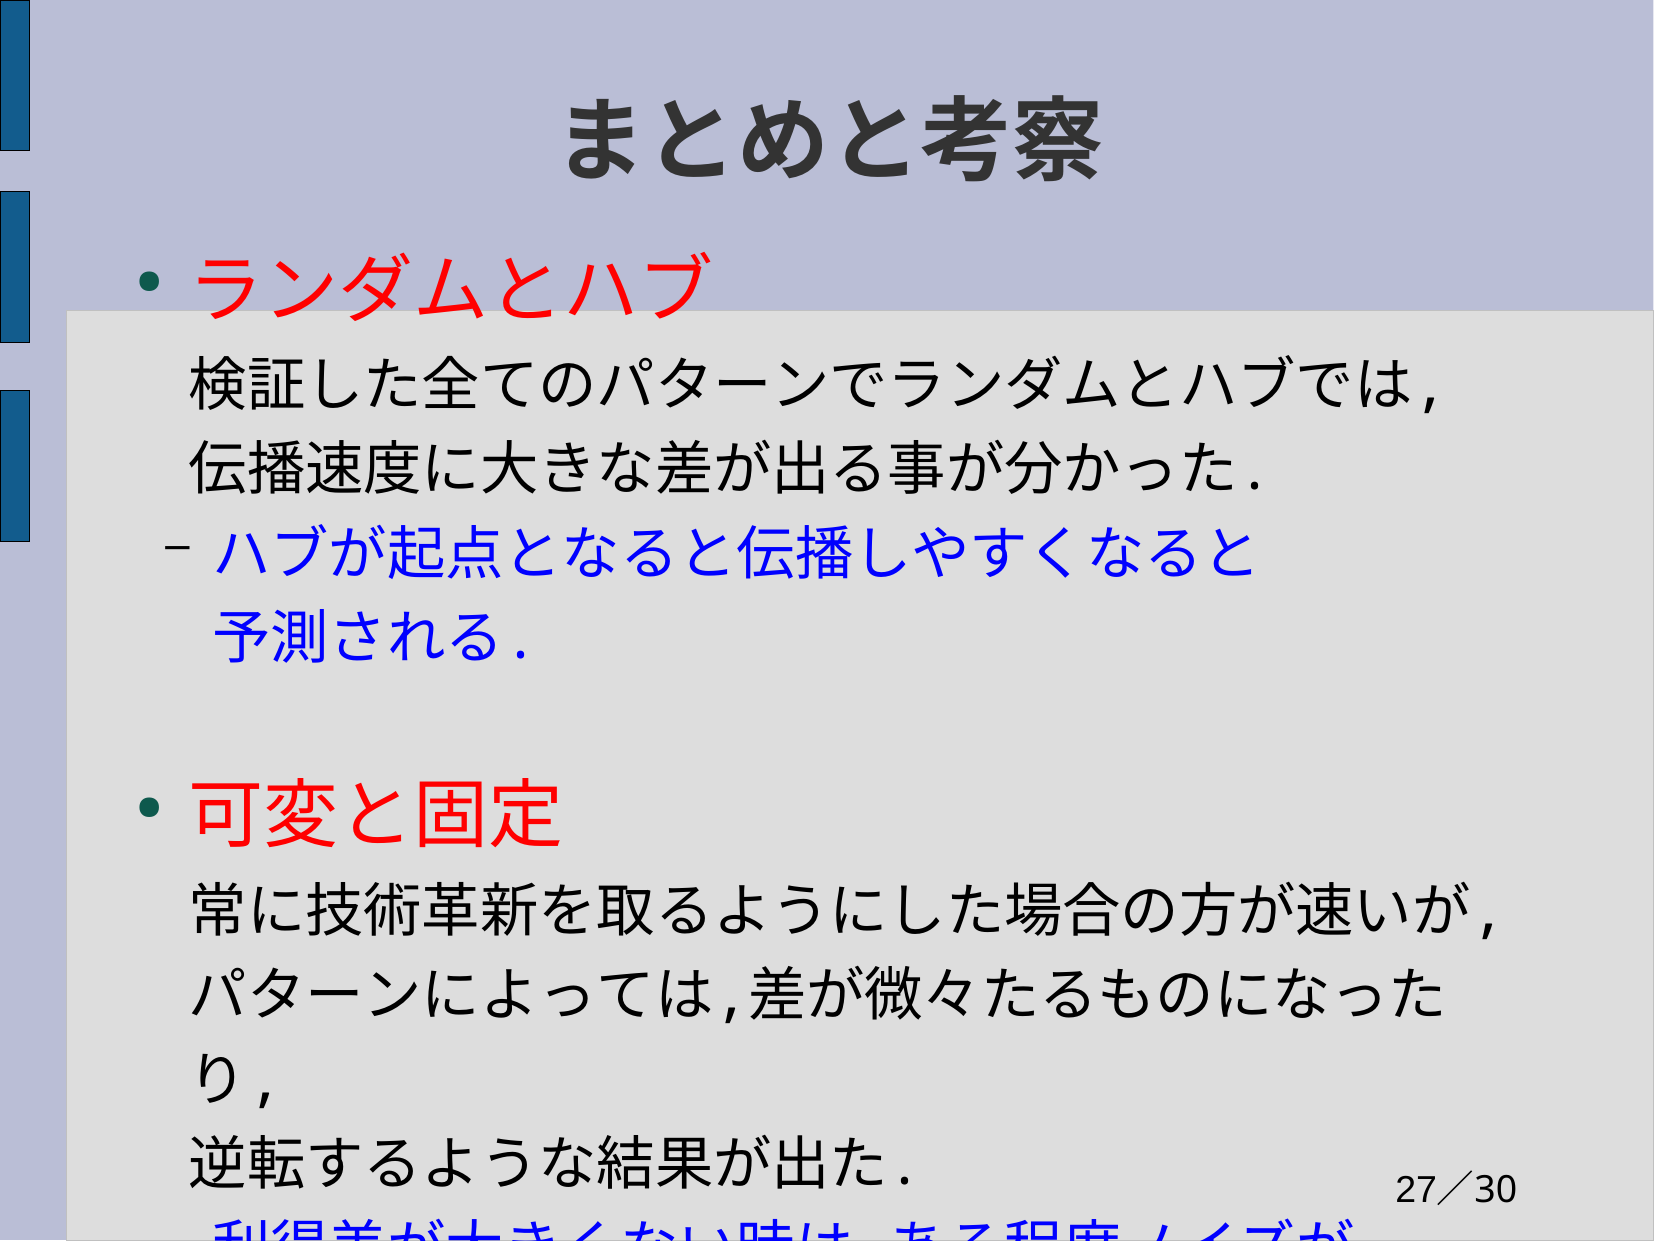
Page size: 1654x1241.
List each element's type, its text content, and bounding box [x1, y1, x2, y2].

title まとめと考察 [123, 29, 1536, 237]
list ランダムとハブ 検証した全てのパターンでランダムとハブでは, 伝播速度に大きな差が出る事が分かった. ハブが起点となると伝播しやすくなると 予測される. 可変と固定 常に技術革新を取るようにした場合の方が速いが, パターンによっては,差が微々たるものになったり, 逆転するような結果が出た. 利得差が大きくない時は,ある程度ノイズが 発生した方が伝播しやすいのかもしれない. [118, 229, 1531, 1211]
